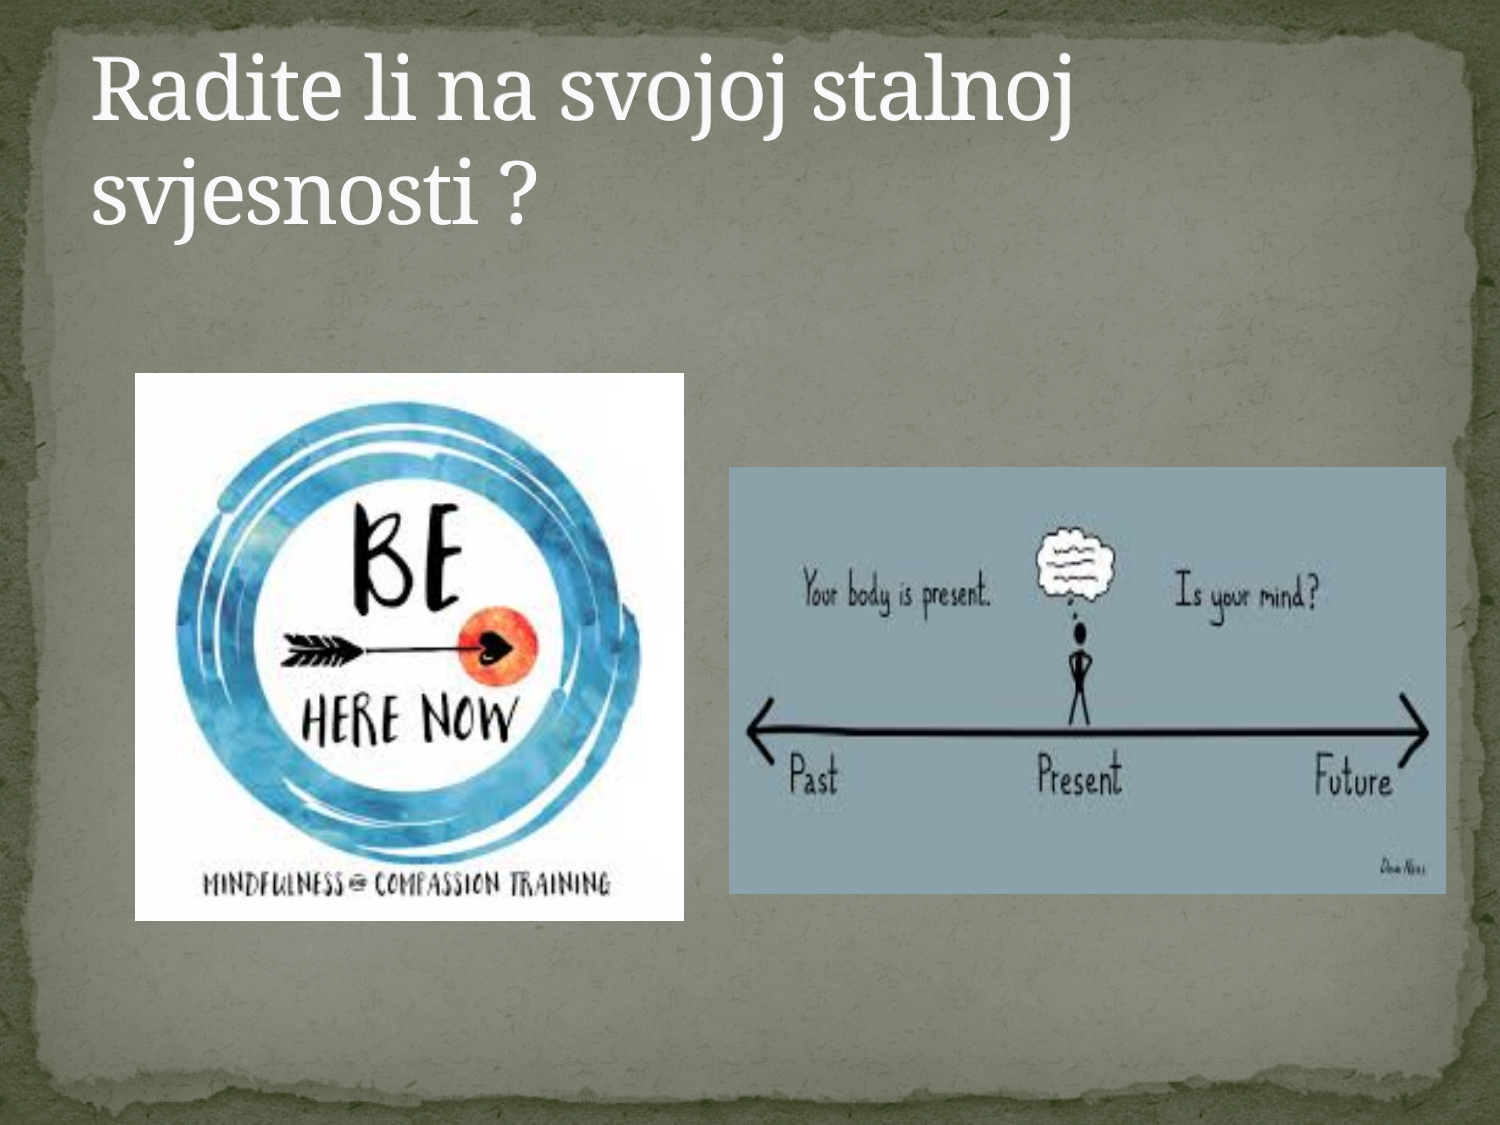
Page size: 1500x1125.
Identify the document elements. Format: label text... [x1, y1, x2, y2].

picture [729, 468, 1446, 894]
title Radite li na svojoj stalnoj svjesnosti ? [75, 24, 1426, 225]
picture [135, 373, 684, 921]
